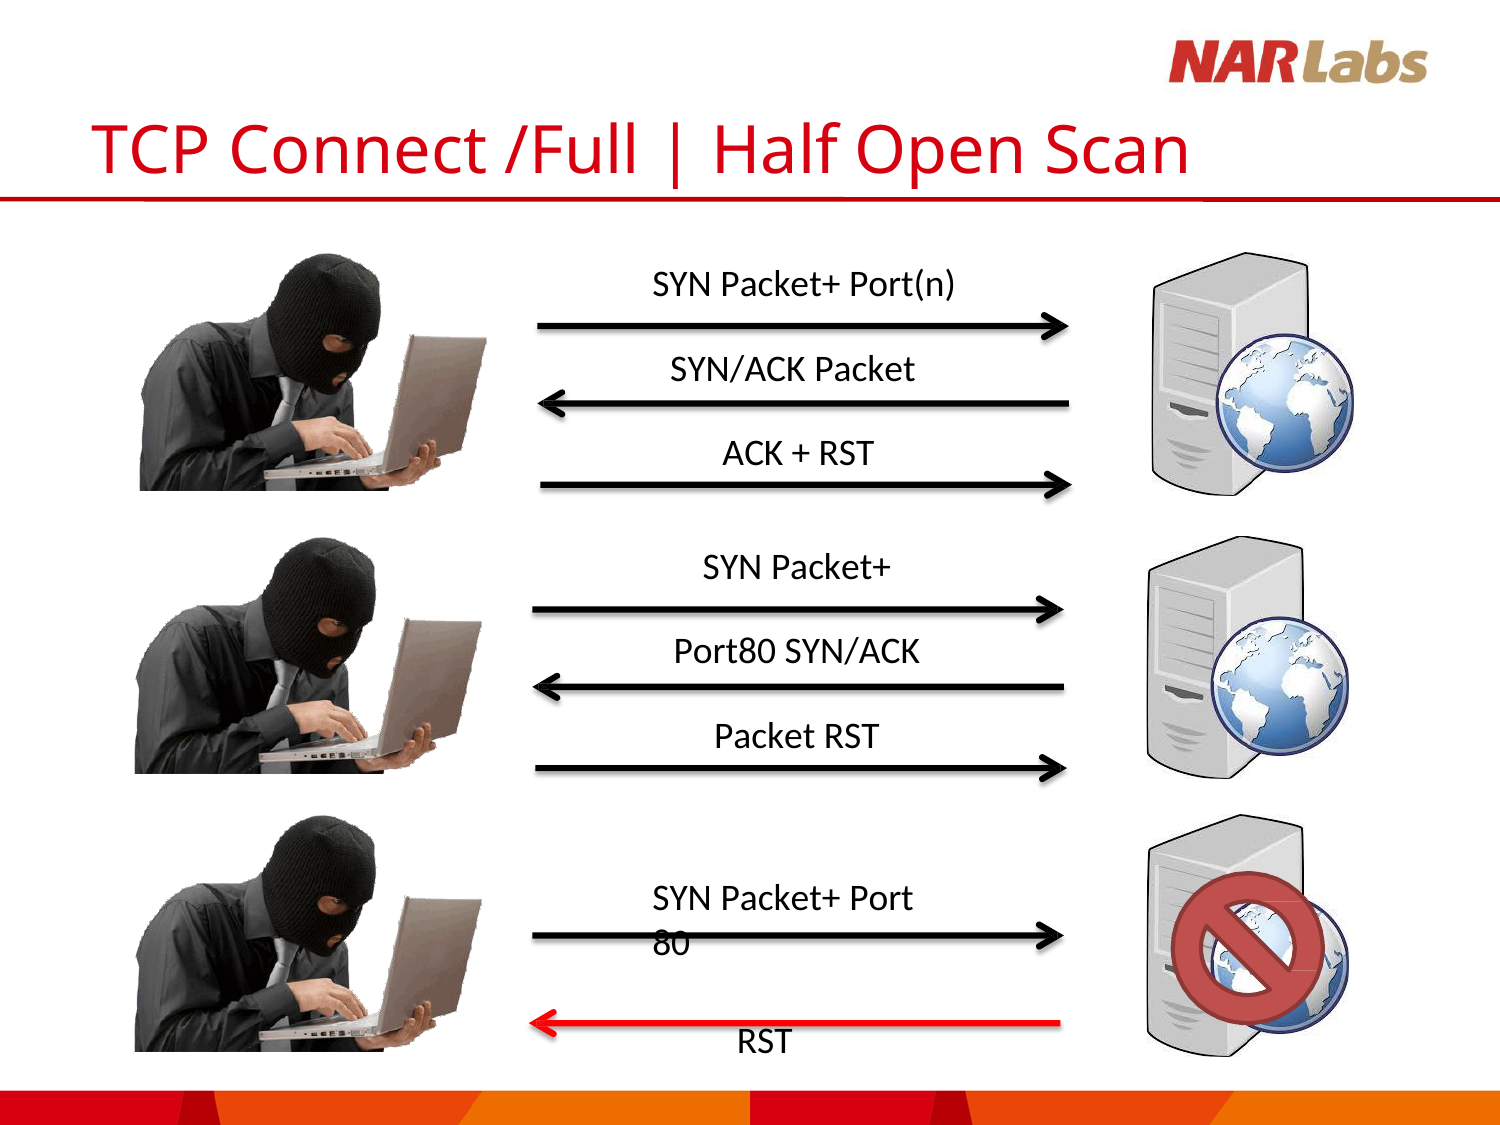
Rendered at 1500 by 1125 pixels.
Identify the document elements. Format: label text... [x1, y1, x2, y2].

text_box [533, 454, 647, 523]
text_box [530, 295, 647, 365]
text_box [957, 295, 1104, 365]
text_box [957, 372, 1076, 442]
text_box [134, 816, 482, 1052]
text_box [139, 254, 487, 490]
text_box [1147, 814, 1349, 1057]
text_box [497, 656, 647, 725]
text_box [957, 454, 1107, 523]
text_box [960, 904, 1099, 974]
text_box SYN Packet+ Port 80 RST [650, 873, 960, 1020]
text_box [494, 992, 1067, 1062]
text_box [957, 578, 1099, 648]
text_box TCP Connect /Full | Half Open Scan [89, 107, 1197, 189]
text_box [502, 372, 647, 442]
text_box [1147, 536, 1349, 779]
text_box [957, 656, 1071, 725]
text_box [528, 737, 1102, 807]
text_box [134, 537, 482, 774]
text_box [525, 578, 647, 648]
text_box [525, 904, 650, 974]
text_box SYN Packet+ Port(n) SYN/ACK Packet ACK + RST SYN Packet+ Port80 SYN/ACK Packet RST [647, 258, 957, 760]
text_box [1152, 253, 1354, 495]
